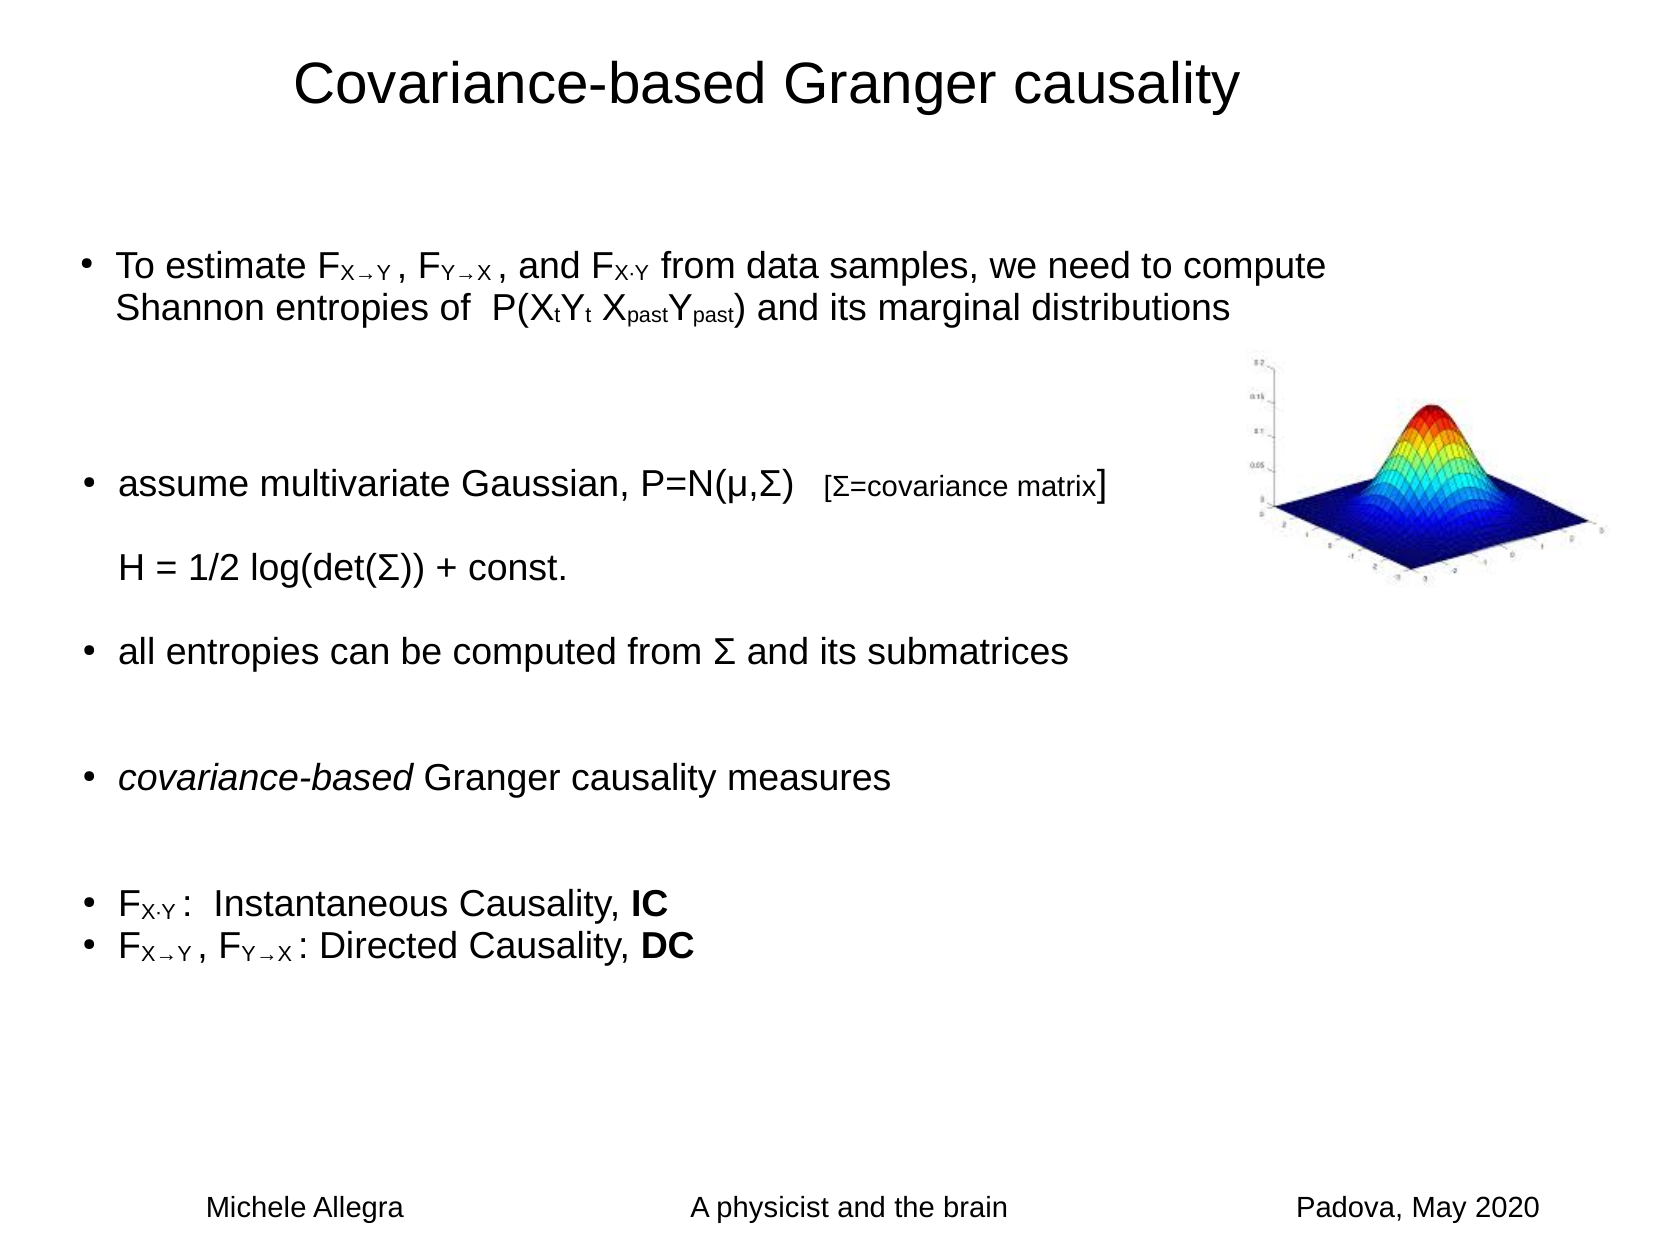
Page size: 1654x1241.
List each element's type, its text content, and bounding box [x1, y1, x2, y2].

picture [1222, 299, 1628, 603]
title Michele Allegra A physicist and the brain Padova, May 2020 [130, 1169, 1619, 1241]
title Covariance-based Granger causality [141, 32, 1394, 136]
text_box assume multivariate Gaussian, P=N(μ,Σ) [Σ=covariance matrix] H = 1/2 log(det(Σ)) + const. all entropies can be computed from Σ and its submatrices covariance-based Granger causality measures FX∙Y : Instantaneous Causality, IC FX→Y , FY→X : Directed Causality, DC [82, 366, 1595, 1022]
text_box To estimate FX→Y , FY→X , and FX∙Y from data samples, we need to compute Shannon entropies of P(XtYt XpastYpast) and its marginal distributions [80, 210, 1340, 362]
